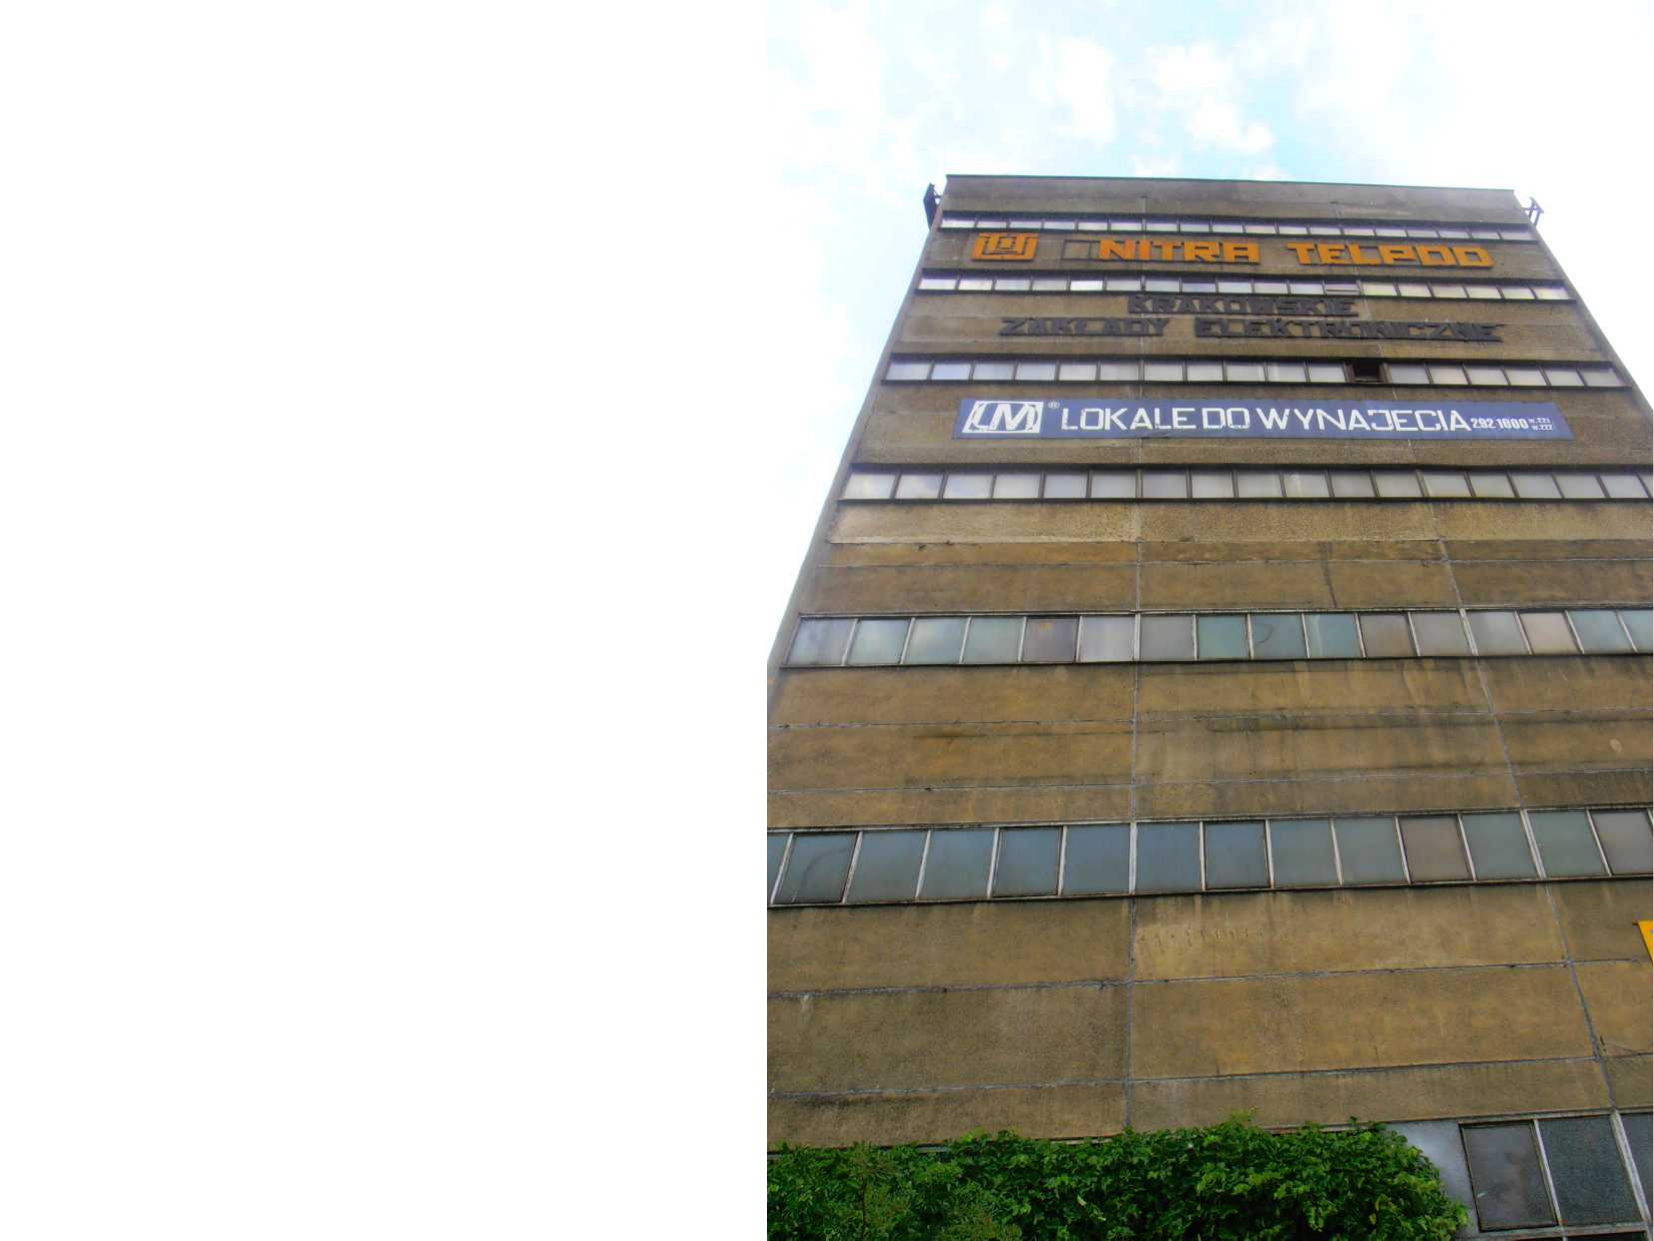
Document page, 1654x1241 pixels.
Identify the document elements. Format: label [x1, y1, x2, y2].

picture [767, 0, 1654, 1241]
